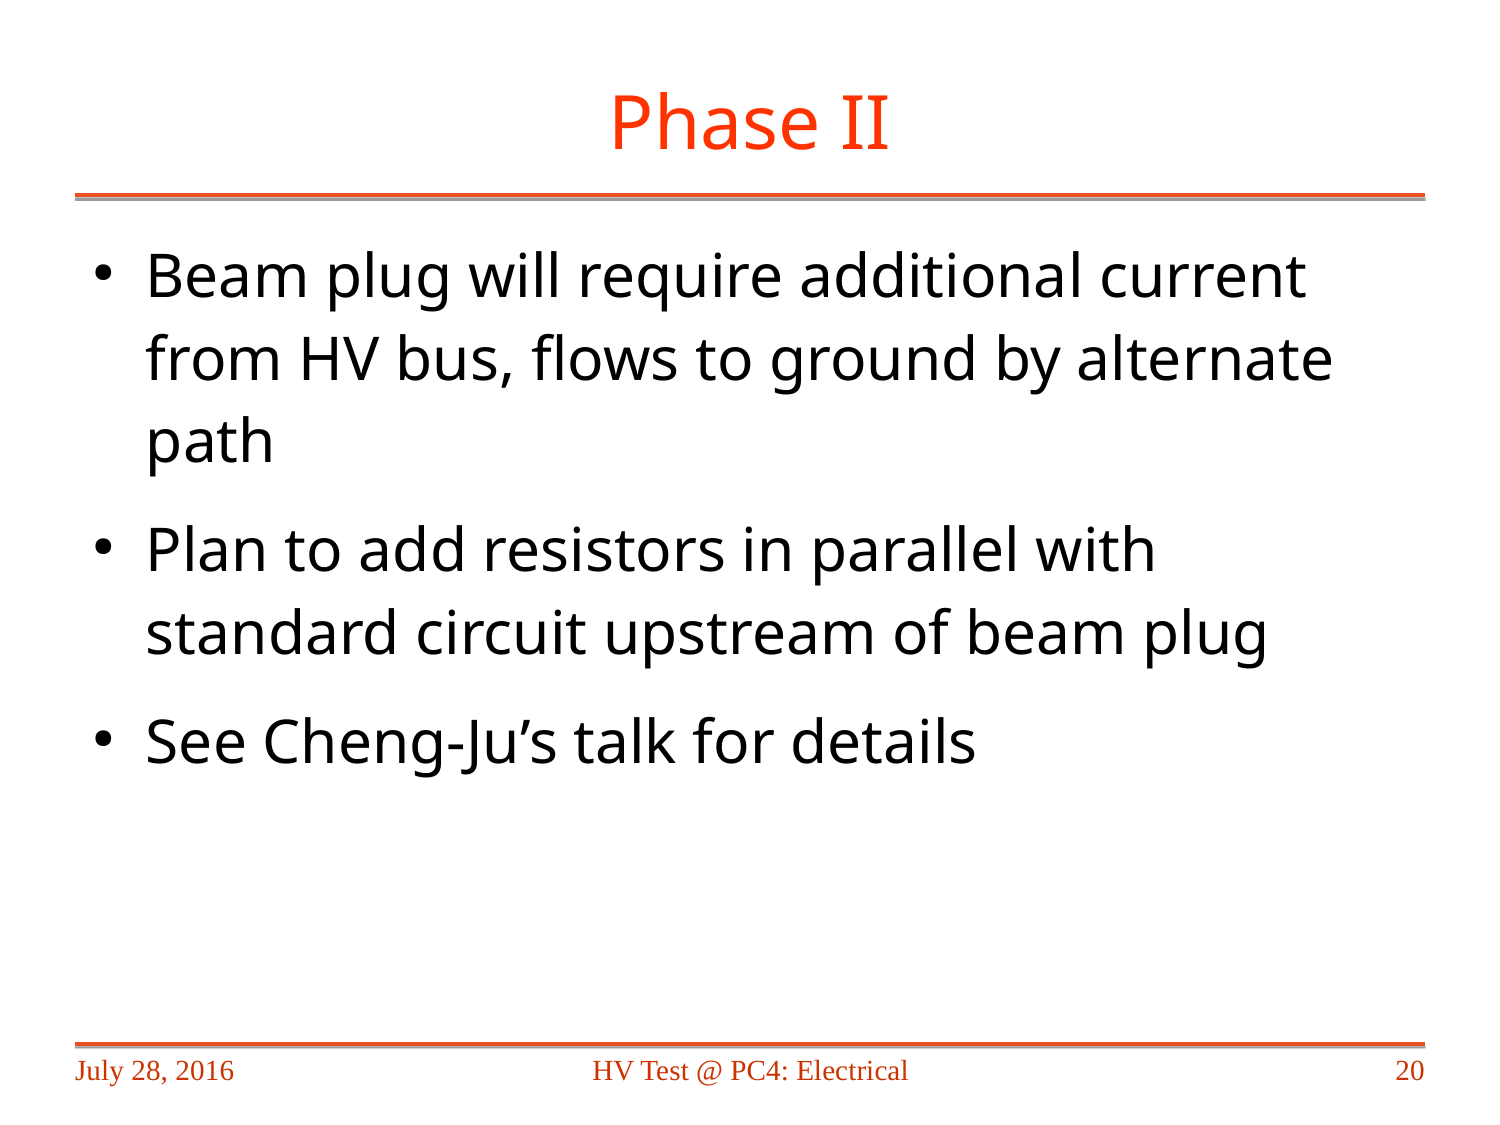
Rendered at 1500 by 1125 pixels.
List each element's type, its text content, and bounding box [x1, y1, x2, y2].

title Phase II [75, 44, 1425, 196]
list Beam plug will require additional current from HV bus, flows to ground by alternate path Plan to add resistors in parallel with standard circuit upstream of beam plug See Cheng-Ju’s talk for details [75, 232, 1425, 1002]
